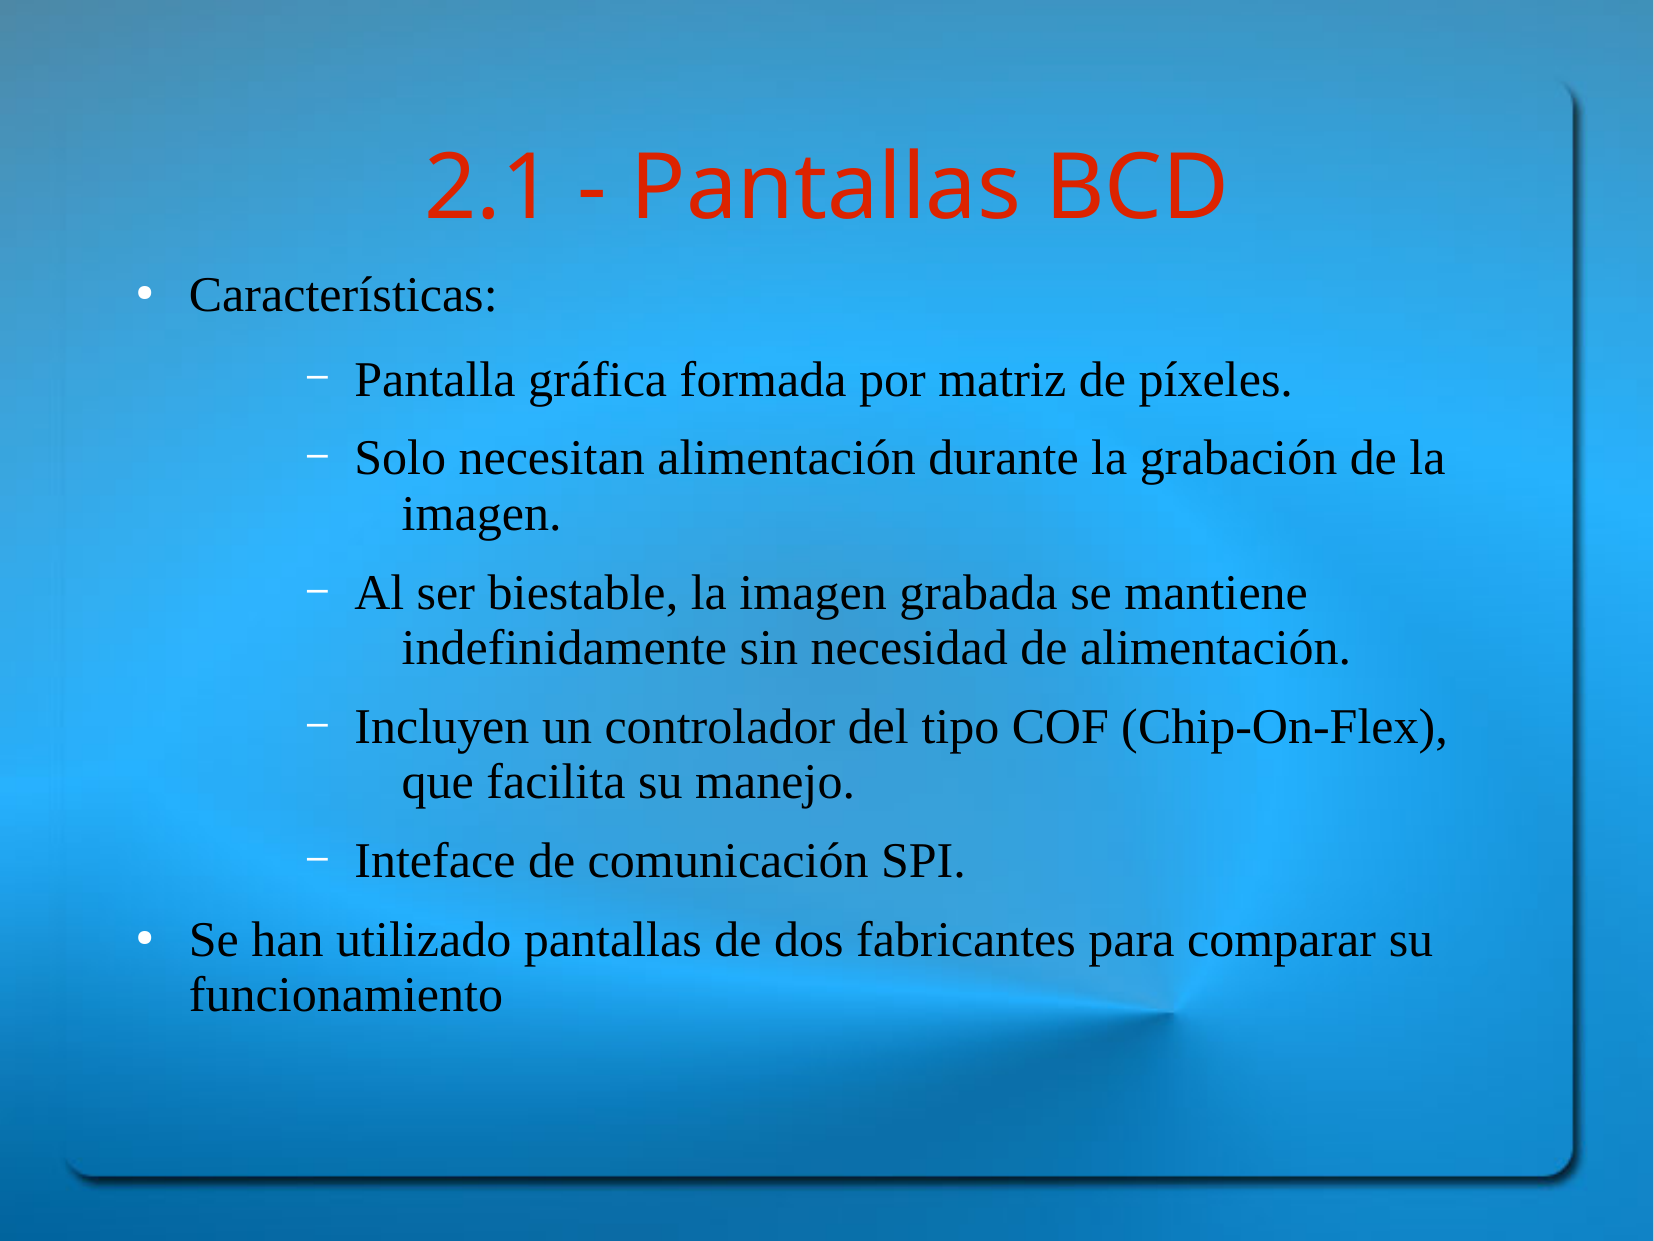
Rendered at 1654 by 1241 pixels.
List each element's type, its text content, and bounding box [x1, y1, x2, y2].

list Características: Pantalla gráfica formada por matriz de píxeles. Solo necesitan alimentación durante la grabación de la imagen. Al ser biestable, la imagen grabada se mantiene indefinidamente sin necesidad de alimentación. Incluyen un controlador del tipo COF (Chip-On-Flex), que facilita su manejo. Inteface de comunicación SPI. Se han utilizado pantallas de dos fabricantes para comparar su funcionamiento [118, 266, 1531, 1034]
title 2.1 - Pantallas BCD [121, 119, 1534, 248]
picture [0, 0, 1654, 1241]
